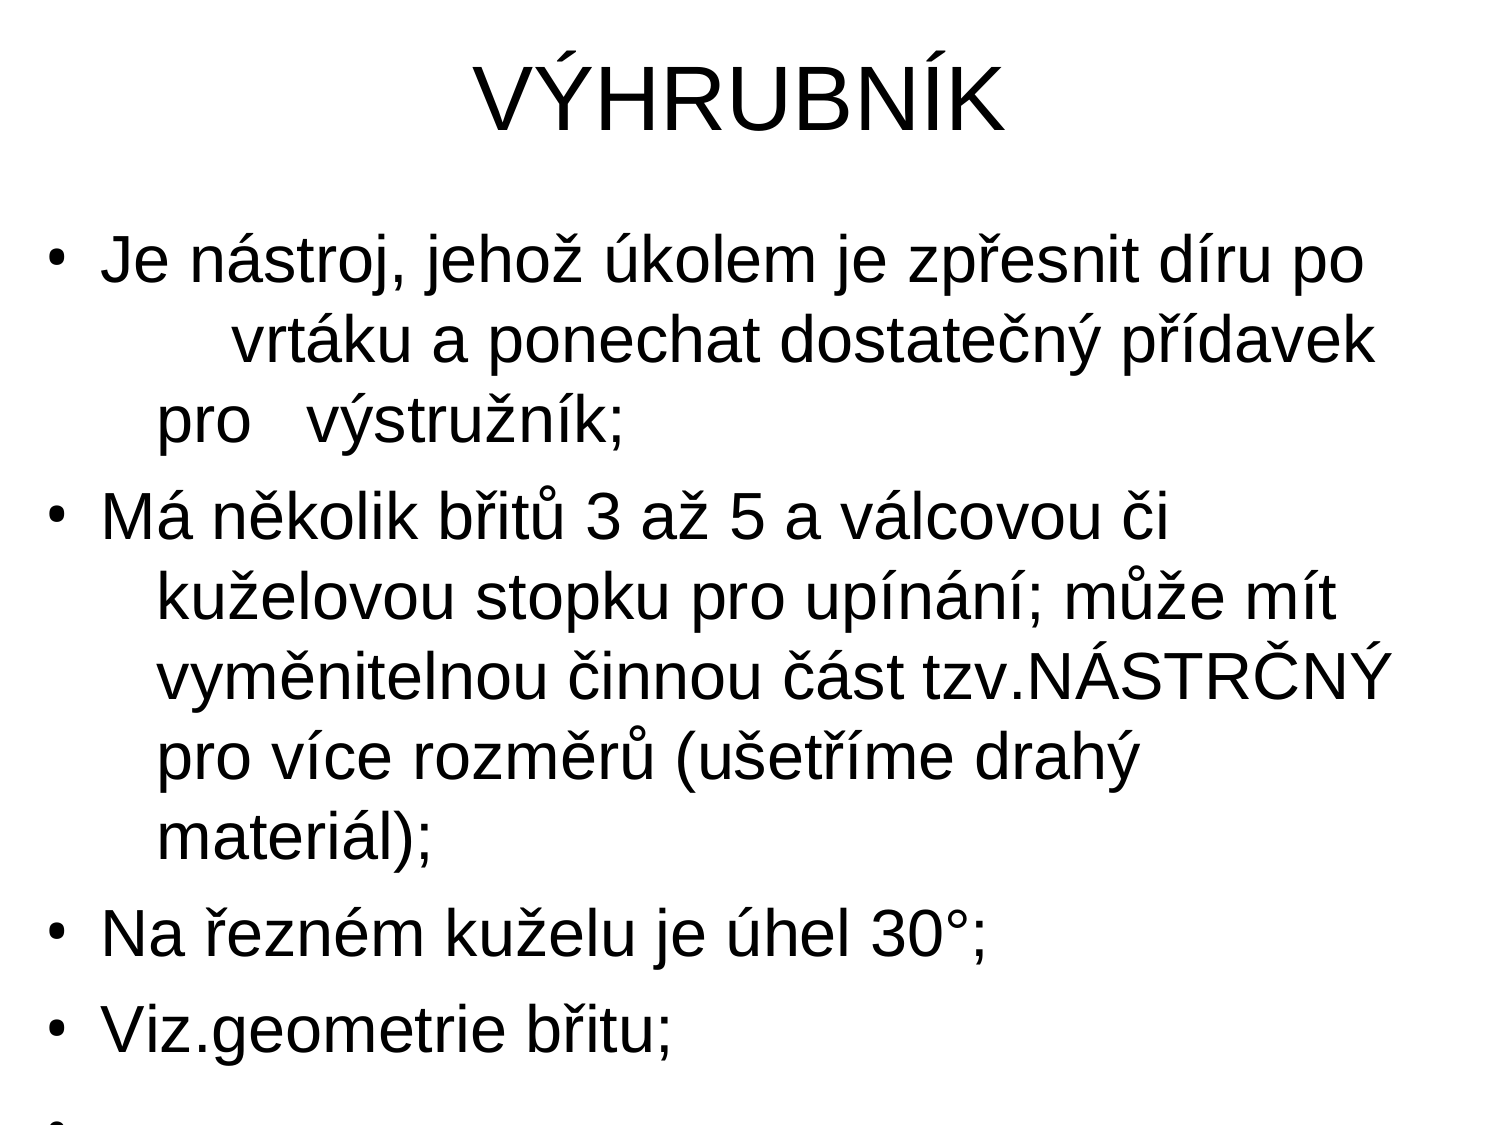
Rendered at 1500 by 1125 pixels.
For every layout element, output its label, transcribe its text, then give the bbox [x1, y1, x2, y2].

title VÝHRUBNÍK [64, 0, 1415, 188]
list Je nástroj, jehož úkolem je zpřesnit díru po vrtáku a ponechat dostatečný přídavek pro výstružník; Má několik břitů 3 až 5 a válcovou či kuželovou stopku pro upínání; může mít vyměnitelnou činnou část tzv.NÁSTRČNÝ pro více rozměrů (ušetříme drahý materiál); Na řezném kuželu je úhel 30°; Viz.geometrie břitu; [29, 208, 1483, 1094]
